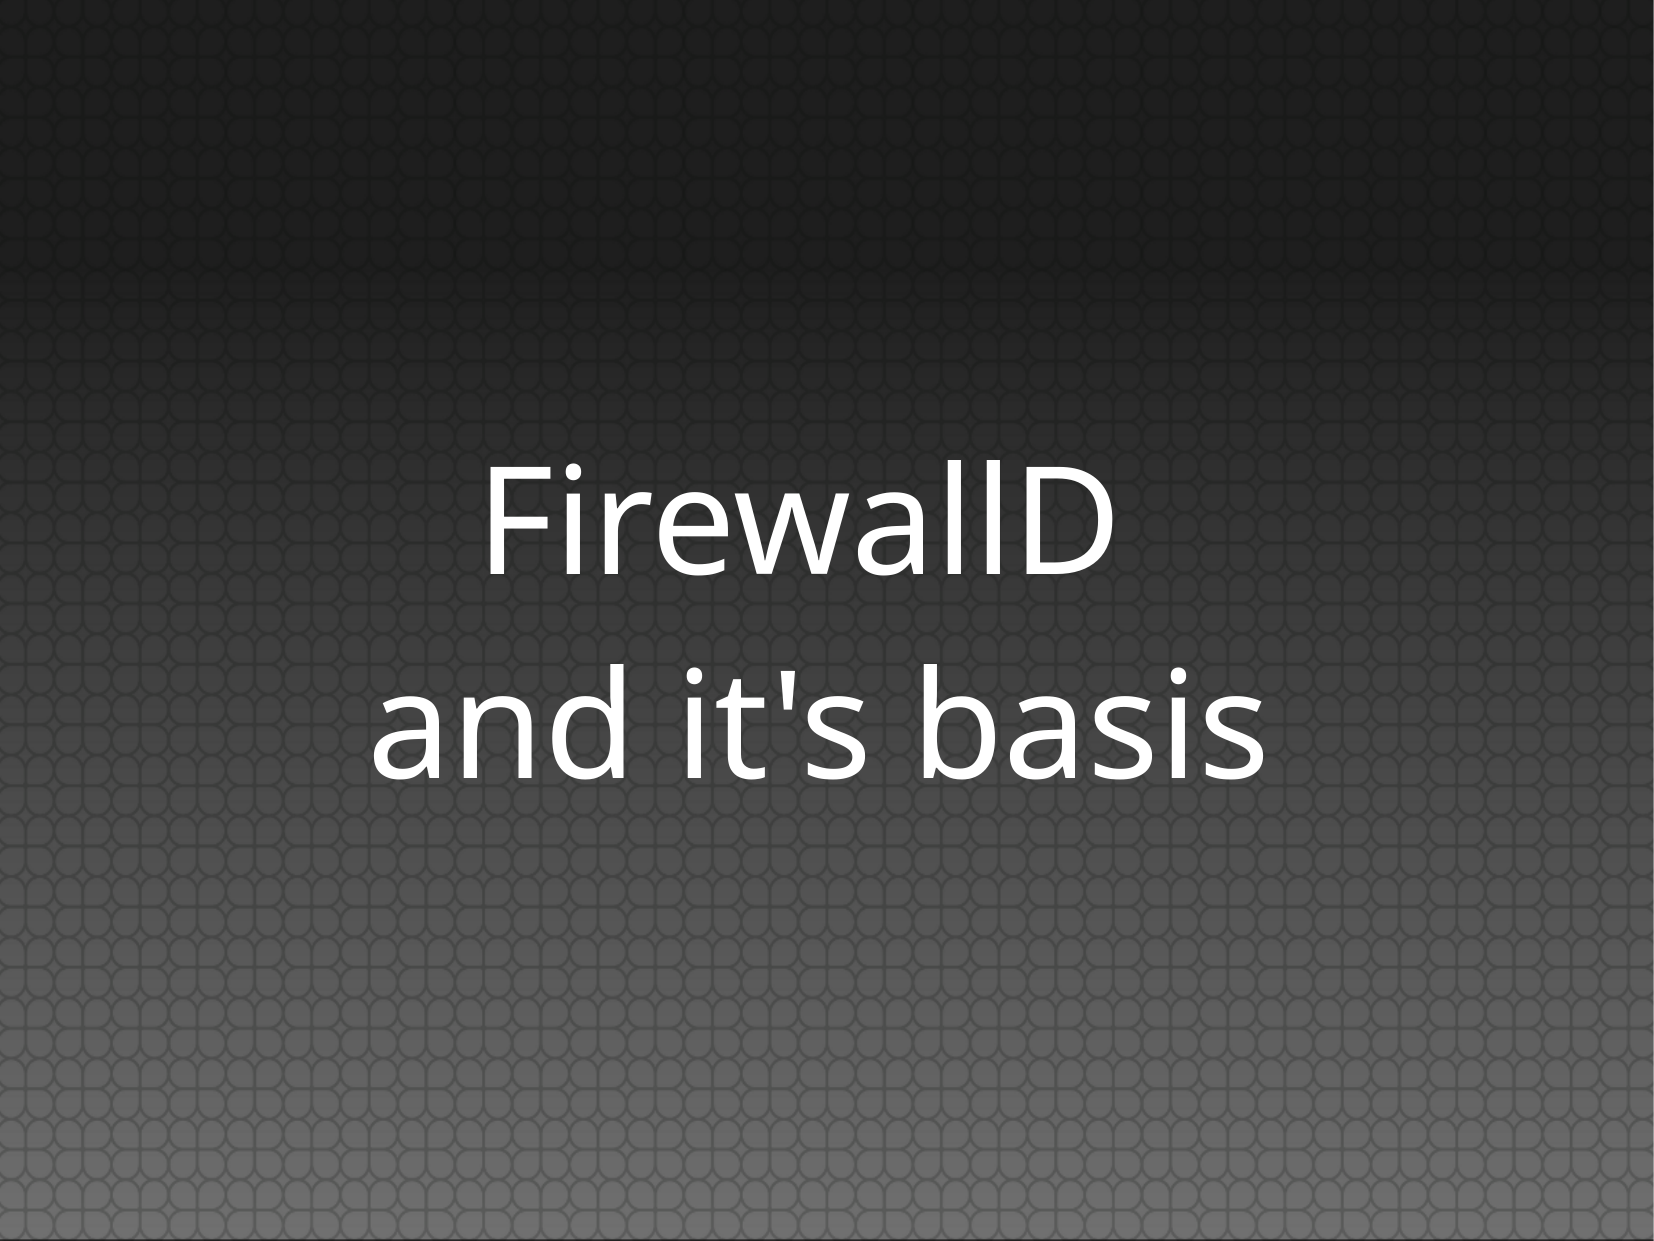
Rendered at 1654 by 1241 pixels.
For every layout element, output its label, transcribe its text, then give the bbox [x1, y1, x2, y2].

picture [0, 0, 1654, 1241]
title FirewallD and it's basis [75, 444, 1564, 794]
